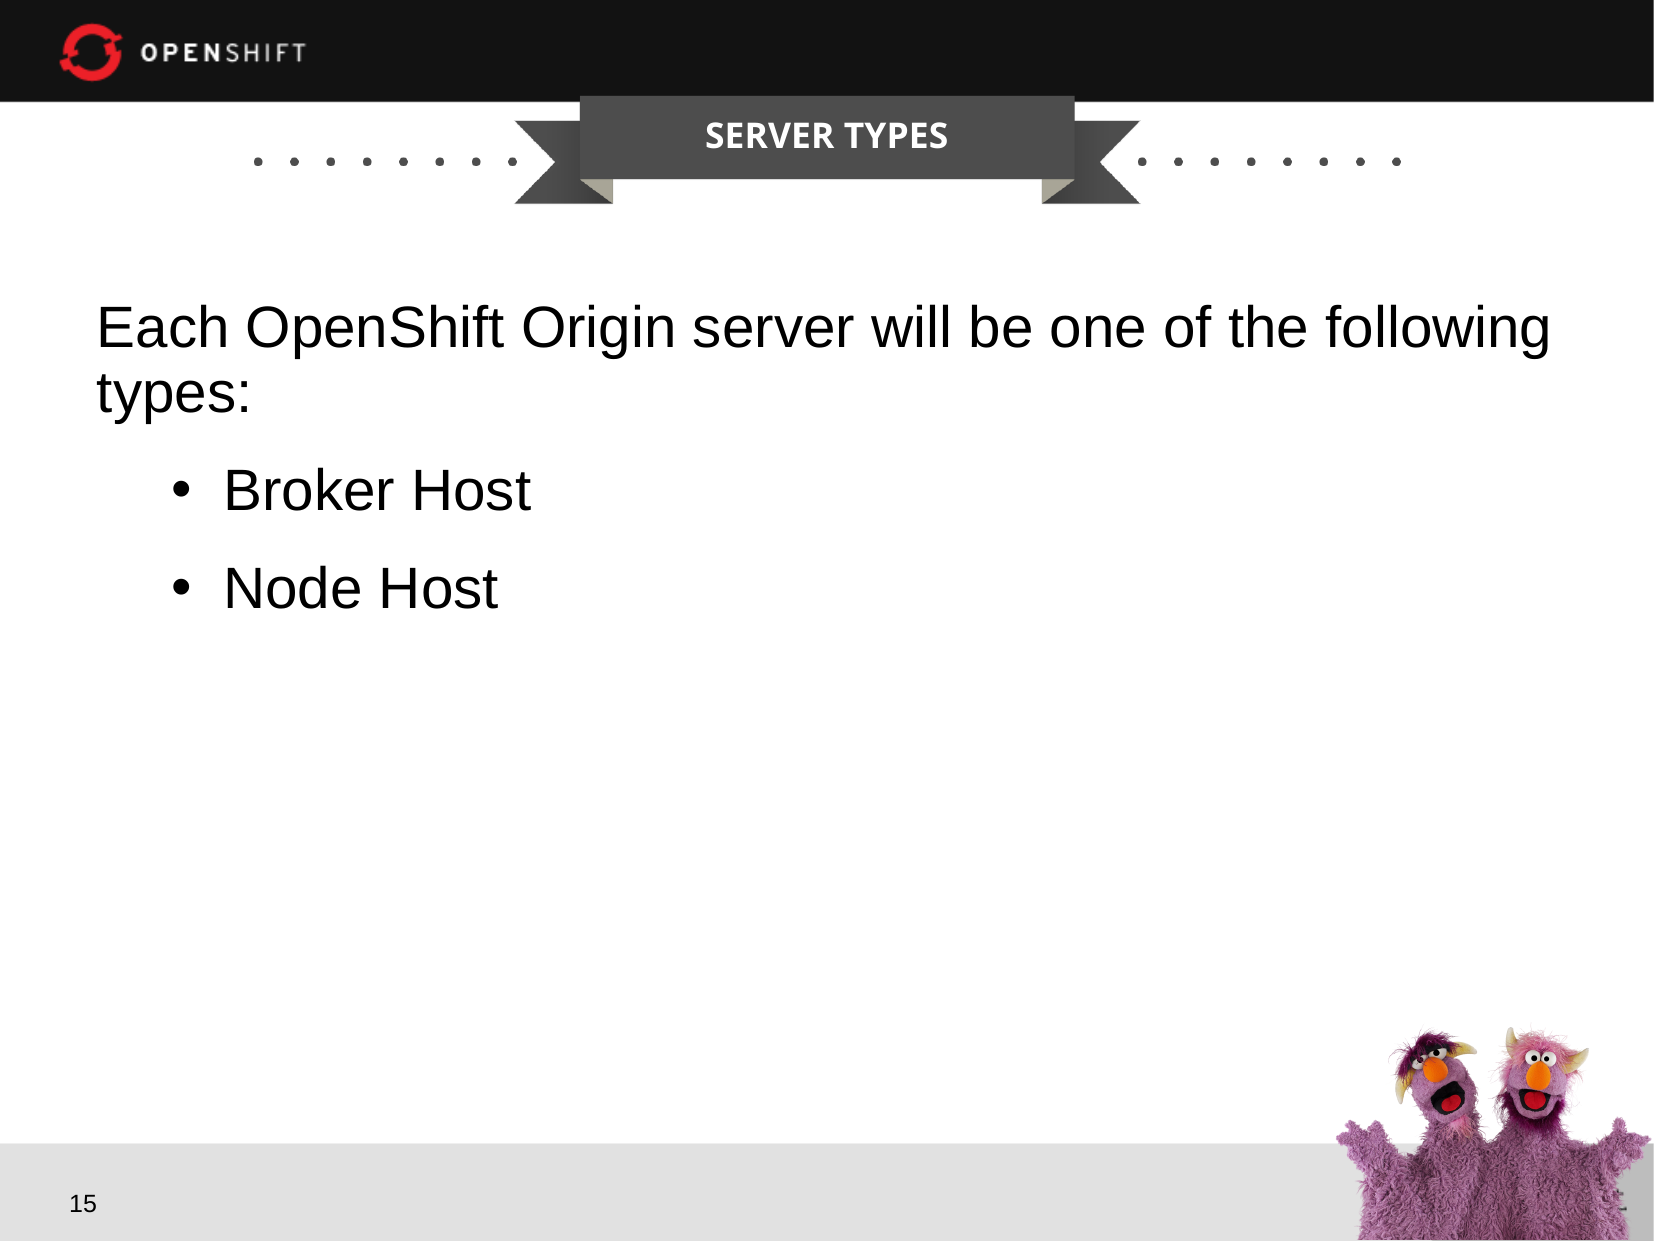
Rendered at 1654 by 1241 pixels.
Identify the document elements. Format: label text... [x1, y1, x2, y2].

text_box SERVER TYPES [581, 105, 1073, 163]
picture [0, 0, 1654, 1241]
text_box Each OpenShift Origin server will be one of the following types: Broker Host Node Host [45, 287, 1576, 630]
